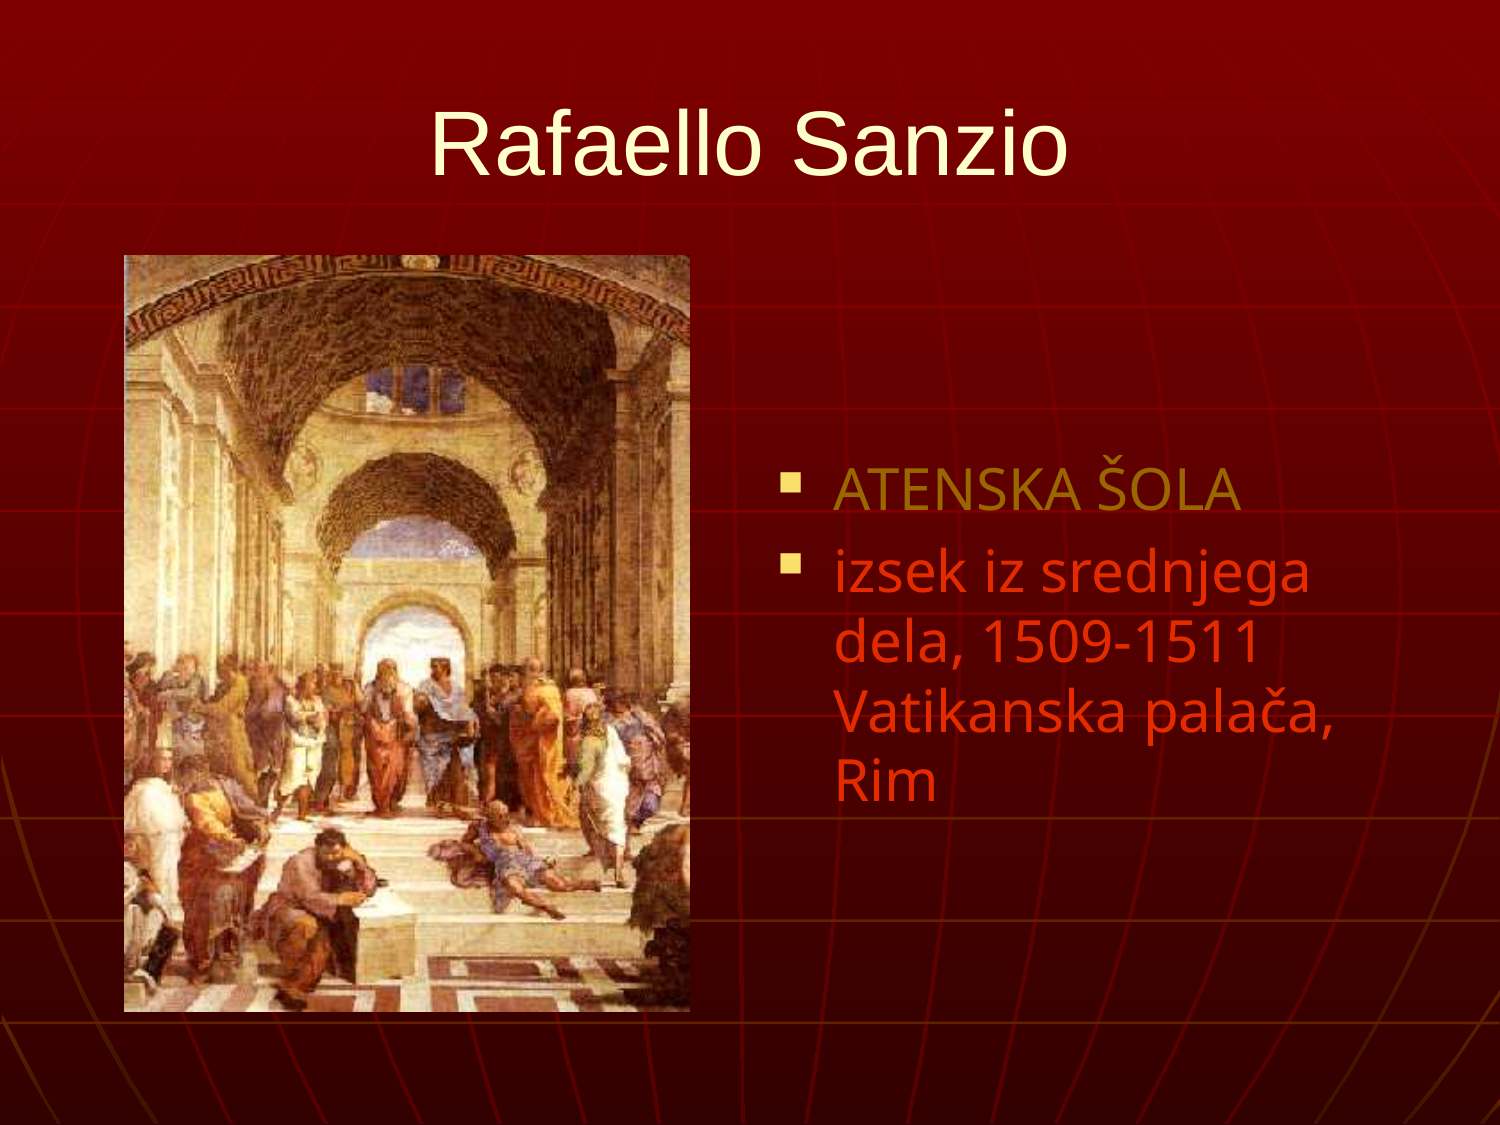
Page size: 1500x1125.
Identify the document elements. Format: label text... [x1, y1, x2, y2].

title Rafaello Sanzio [75, 45, 1425, 233]
picture [124, 255, 690, 1012]
list ATENSKA ŠOLA izsek iz srednjega dela, 1509-1511 Vatikanska palača, Rim [762, 444, 1425, 1006]
